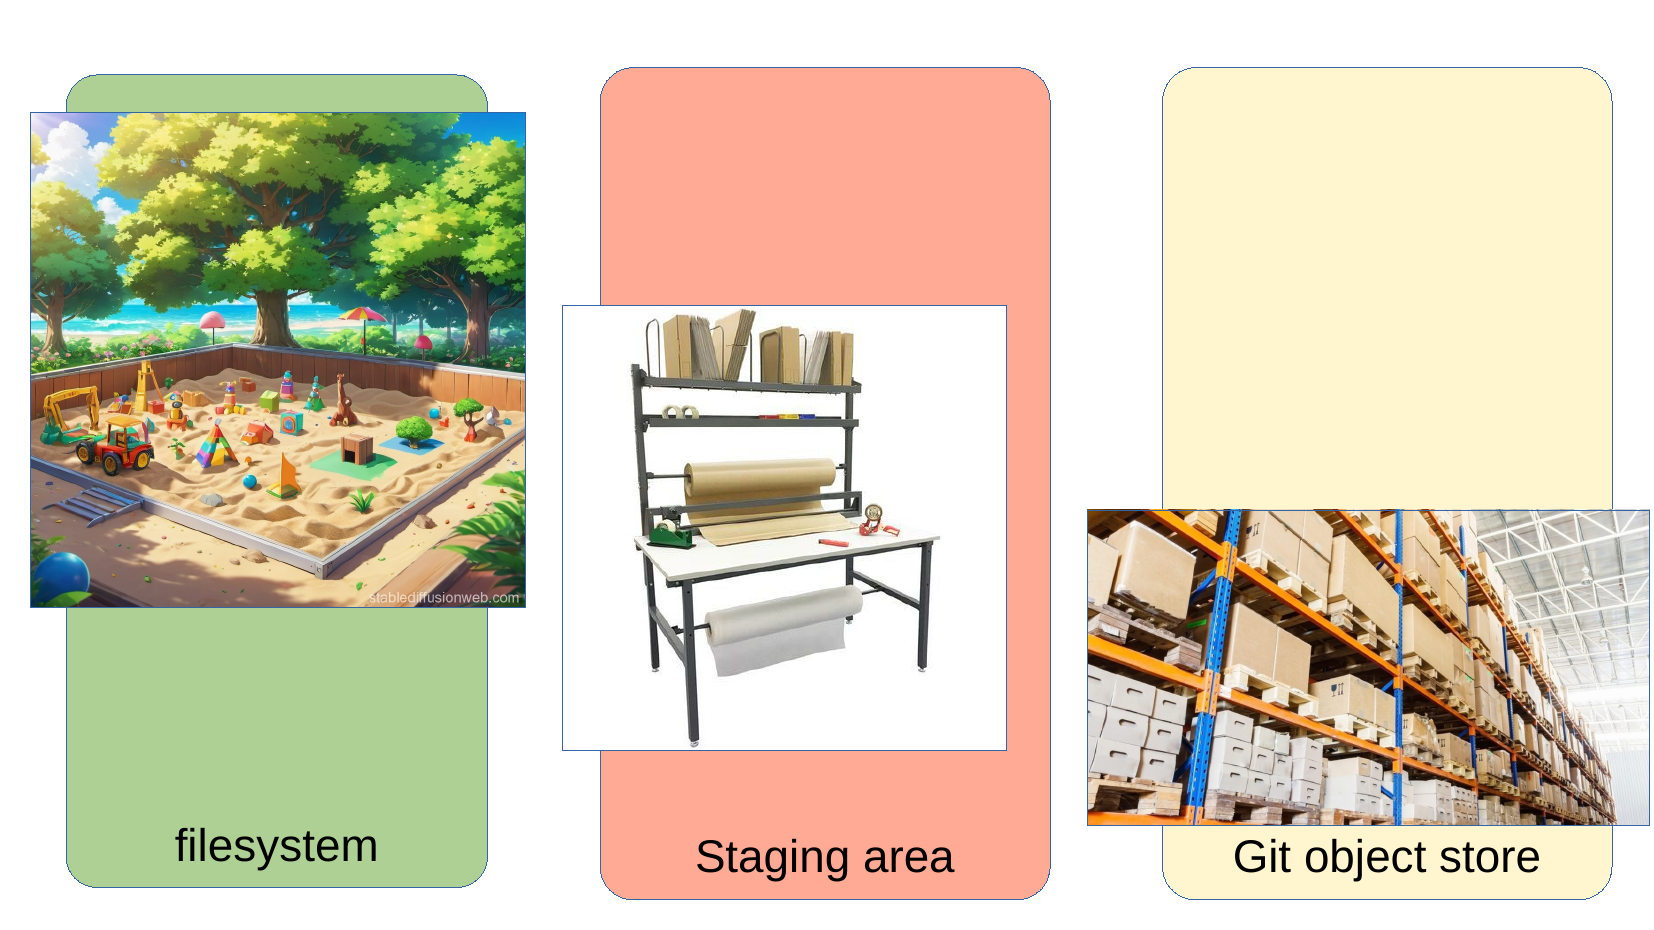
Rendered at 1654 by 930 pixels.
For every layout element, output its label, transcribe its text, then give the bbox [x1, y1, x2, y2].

picture [1087, 509, 1650, 826]
text_box Git object store [1162, 67, 1613, 509]
text_box Git object store [1162, 826, 1613, 900]
text_box Staging area [600, 67, 1051, 900]
picture [30, 112, 526, 608]
text_box filesystem [66, 608, 488, 888]
text_box filesystem [66, 74, 488, 112]
picture [562, 305, 1007, 751]
